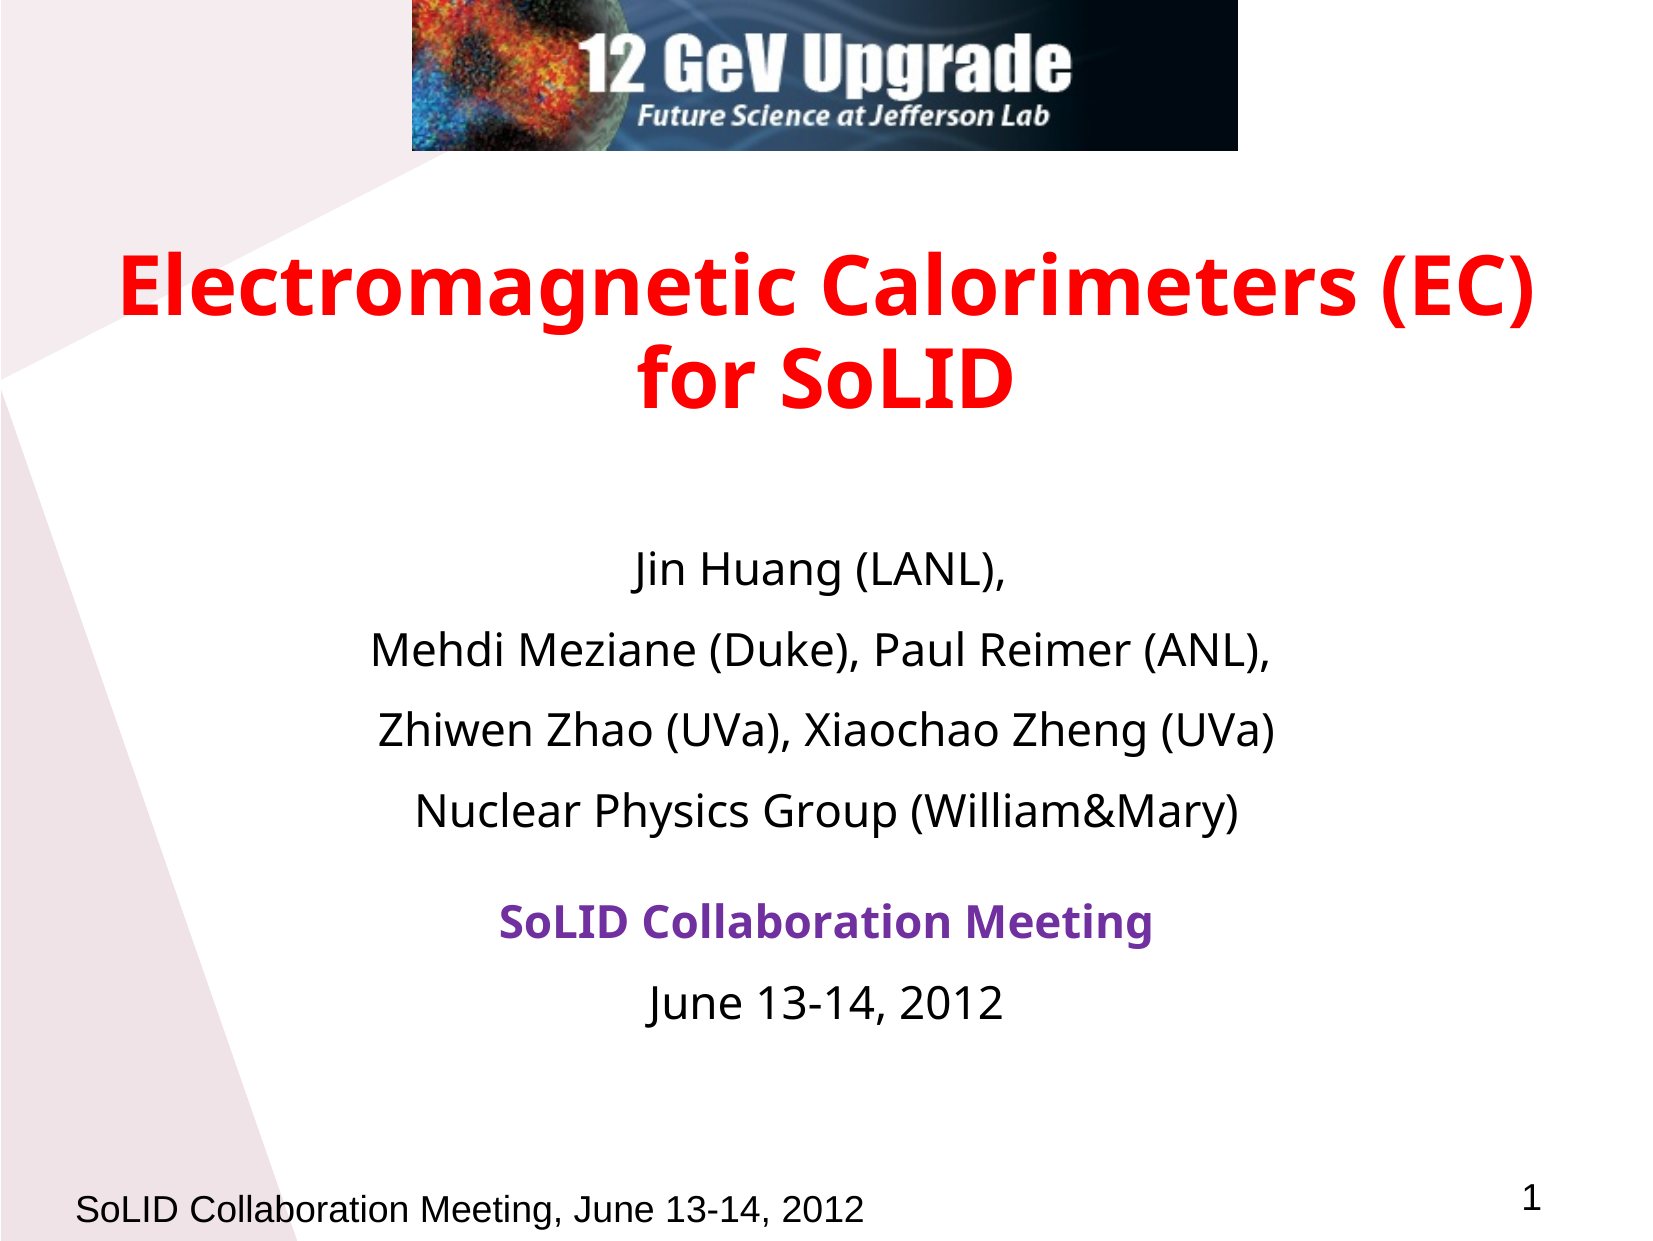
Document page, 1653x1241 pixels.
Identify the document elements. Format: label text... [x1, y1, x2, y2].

list Jin Huang (LANL), Mehdi Meziane (Duke), Paul Reimer (ANL), Zhiwen Zhao (UVa), Xiaochao Zheng (UVa) Nuclear Physics Group (William&Mary) SoLID Collaboration Meeting June 13-14, 2012 [247, 537, 1406, 1089]
picture [412, 0, 1238, 151]
title Electromagnetic Calorimeters (EC) for SoLID [55, 234, 1599, 597]
